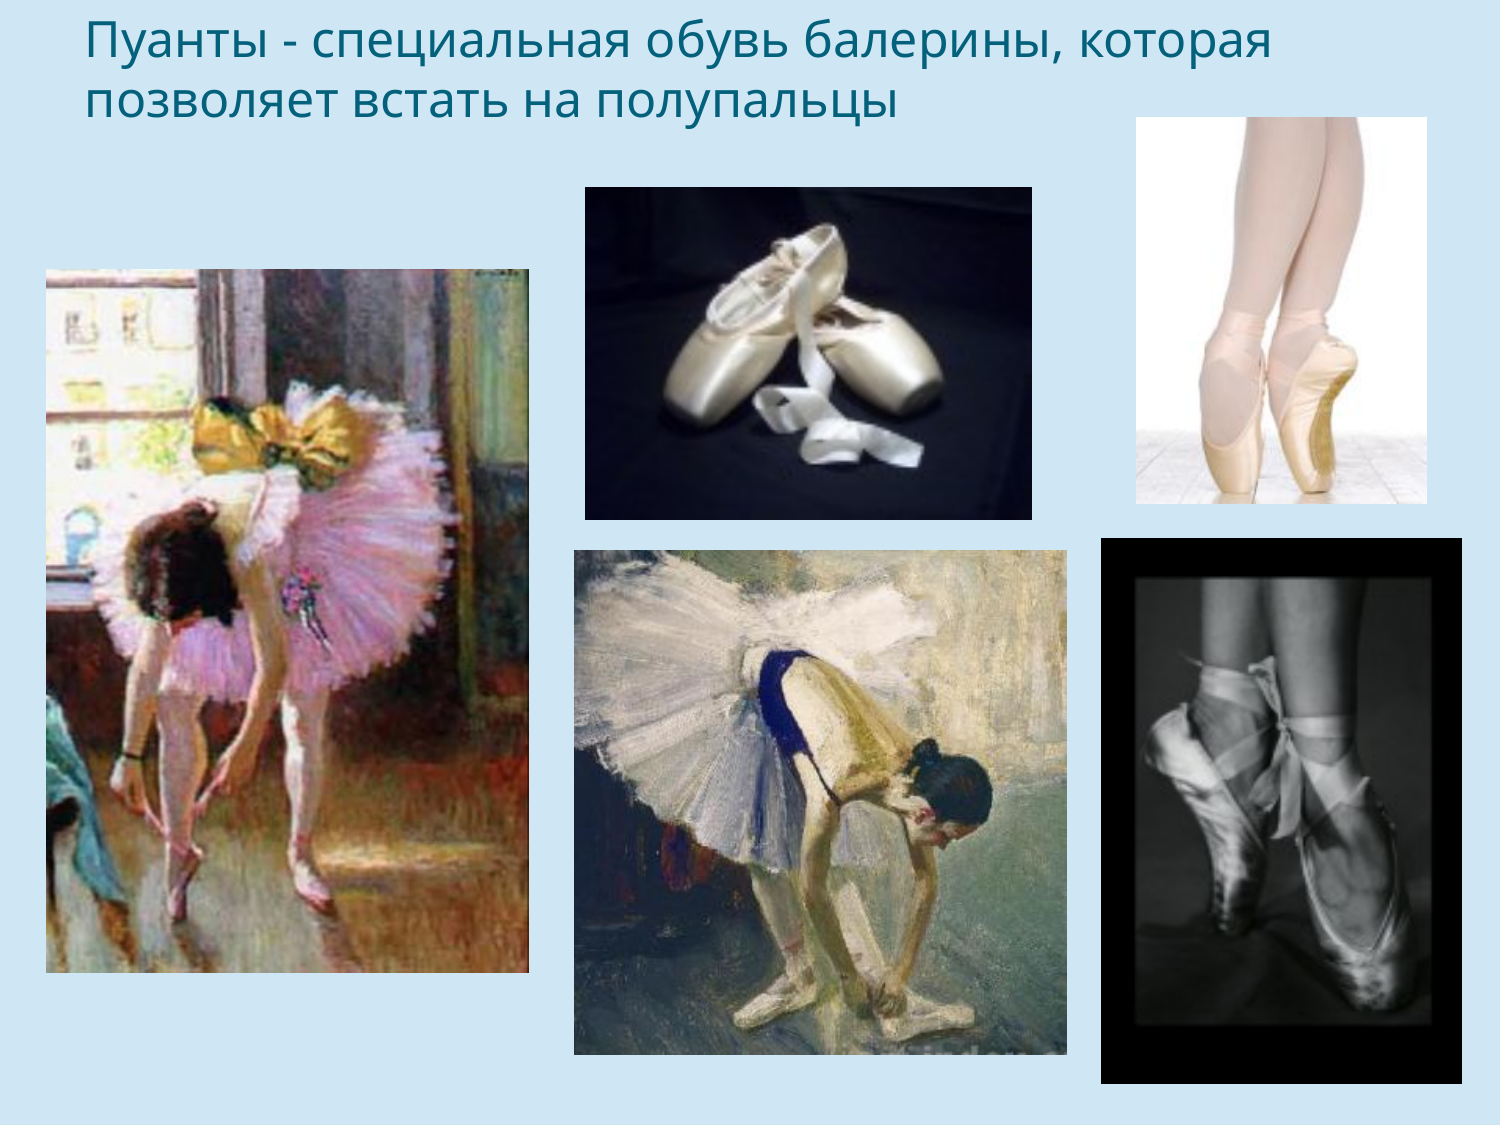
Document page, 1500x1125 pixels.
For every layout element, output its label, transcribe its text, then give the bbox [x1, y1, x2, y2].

picture [585, 187, 1032, 520]
picture [1136, 117, 1427, 504]
picture [46, 269, 529, 973]
picture [1101, 538, 1462, 1084]
picture [574, 550, 1067, 1055]
title Пуанты - специальная обувь балерины, которая позволяет встать на полупальцы [70, 0, 1345, 138]
